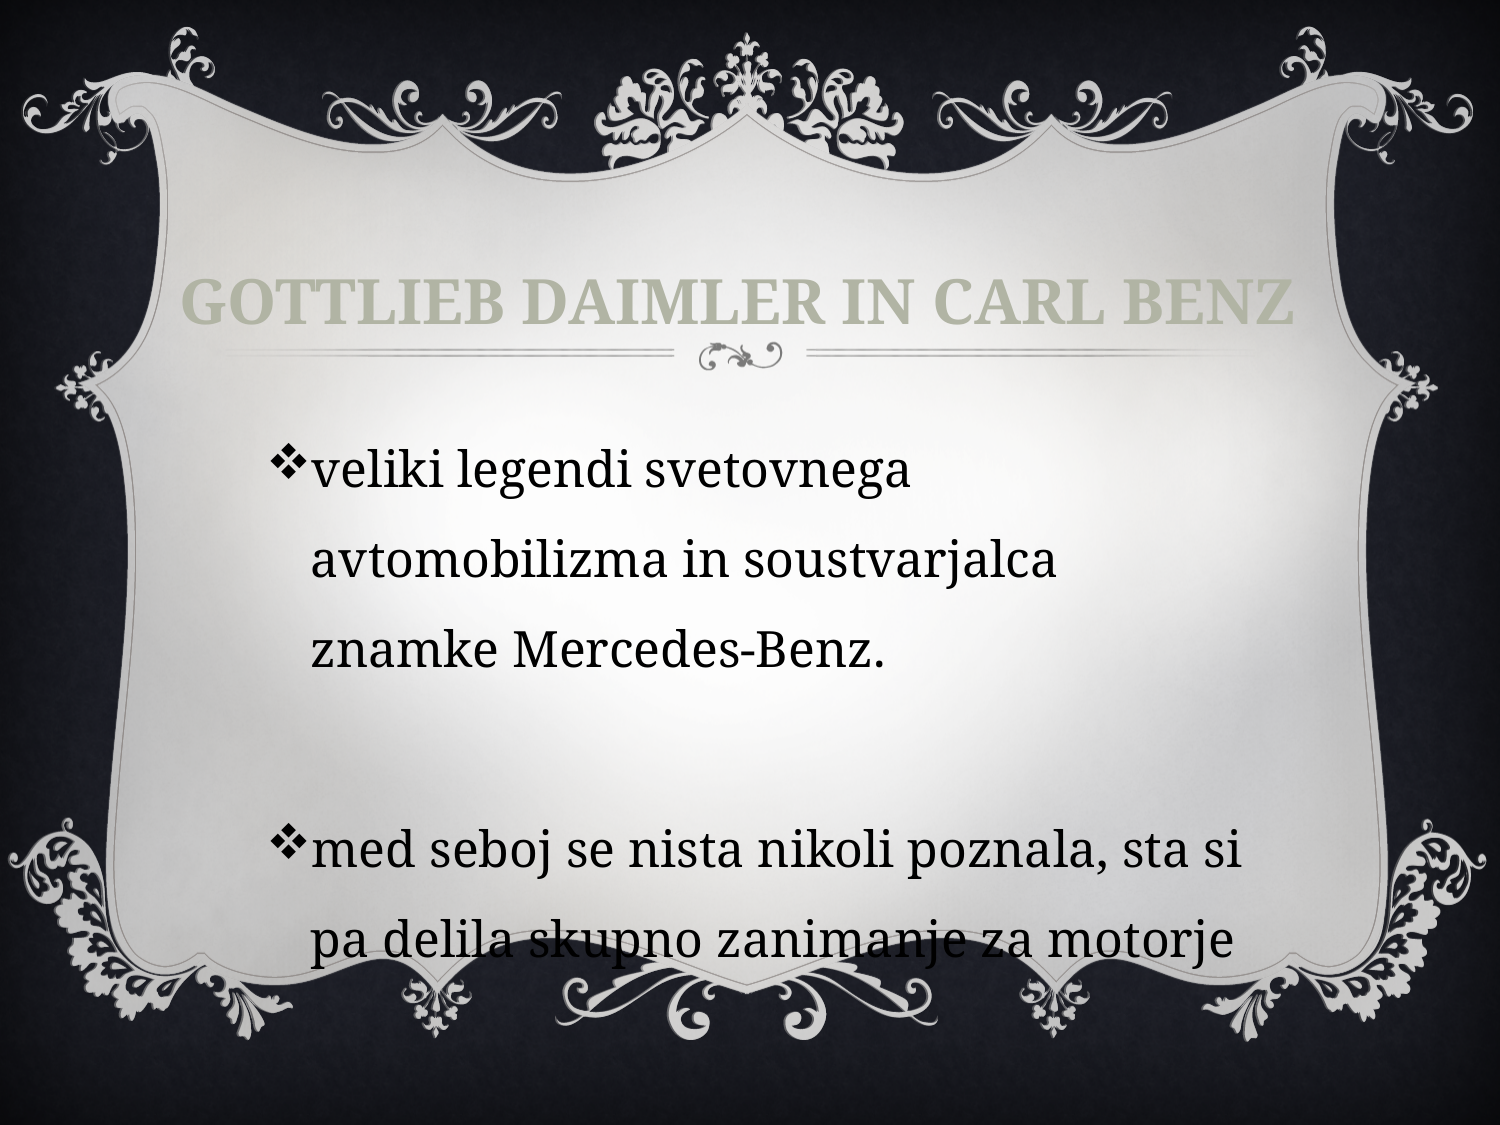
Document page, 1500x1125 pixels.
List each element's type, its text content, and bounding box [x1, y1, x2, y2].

title Gottlieb Daimler in Carl Benz [159, 196, 1317, 345]
list veliki legendi svetovnega avtomobilizma in soustvarjalca znamke Mercedes-Benz. med seboj se nista nikoli poznala, sta si pa delila skupno zanimanje za motorje [225, 399, 1275, 900]
picture [0, 0, 1500, 1125]
